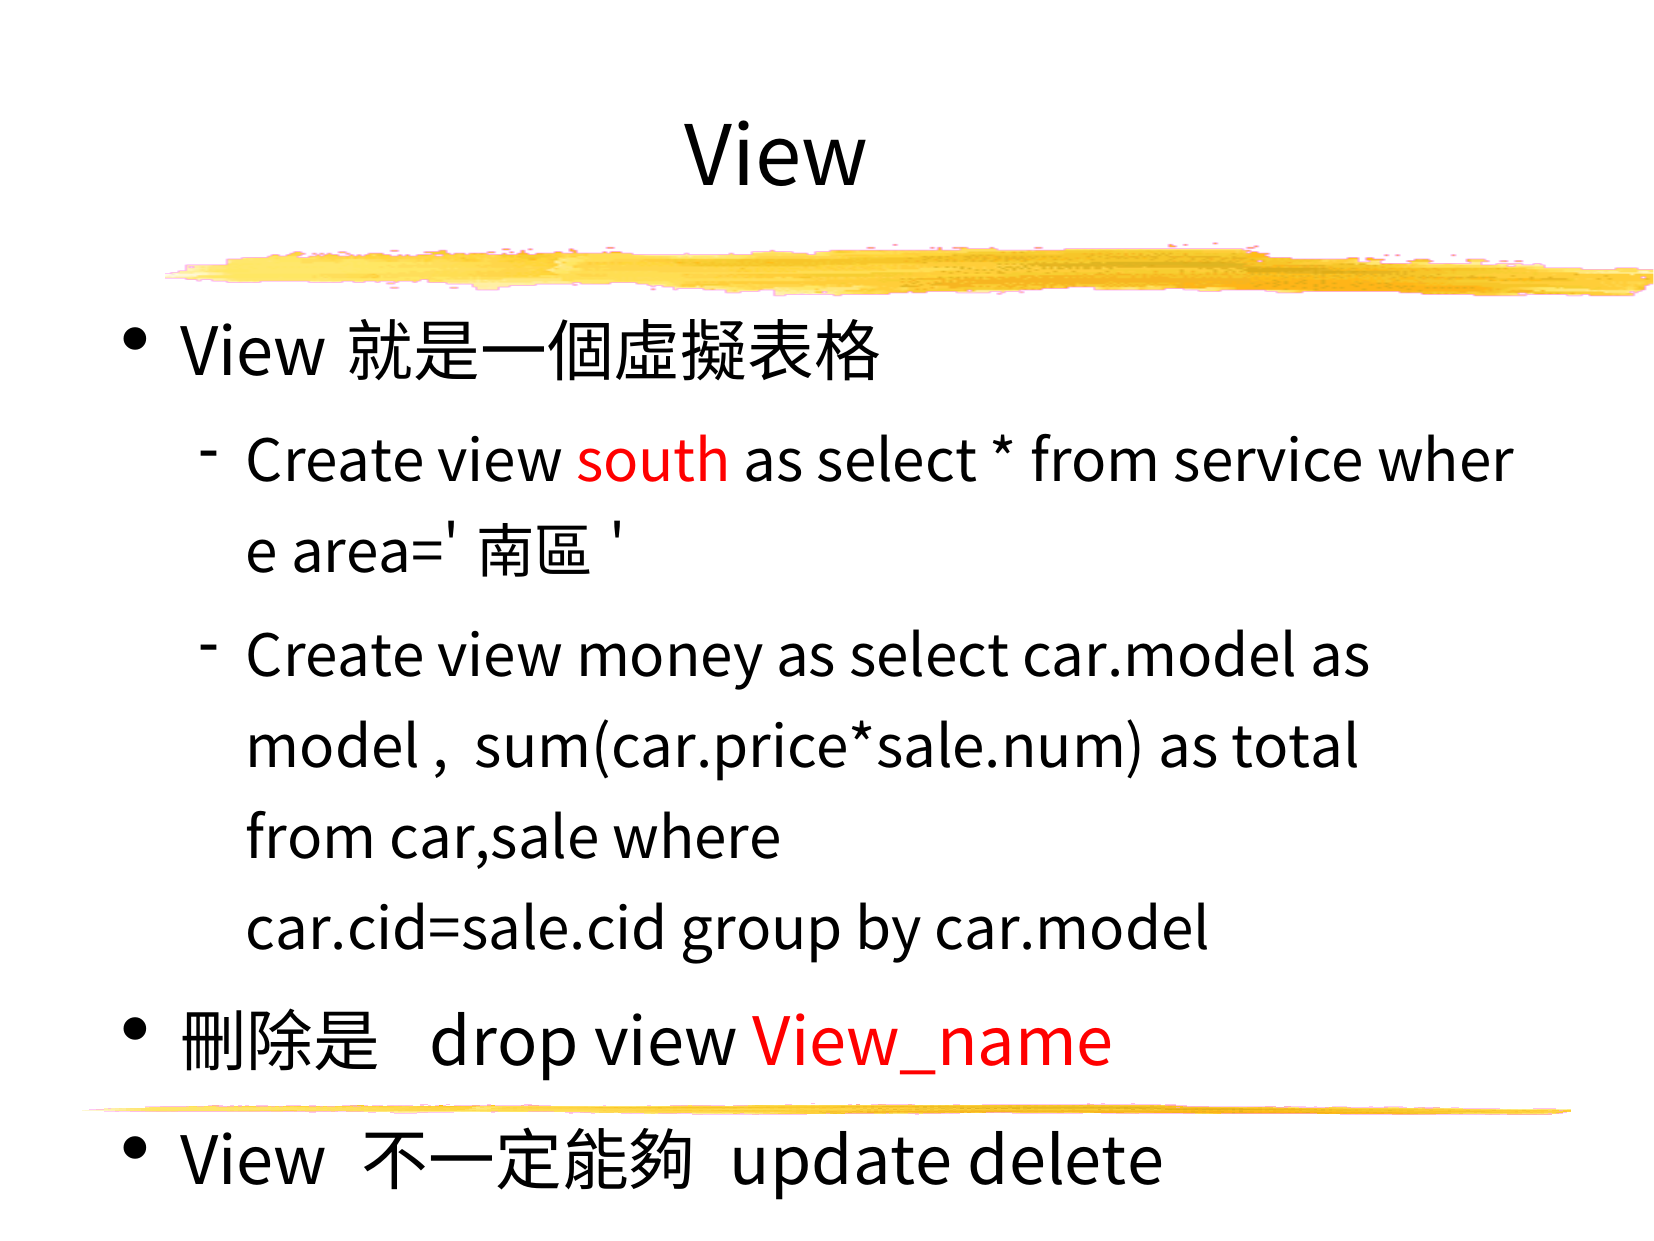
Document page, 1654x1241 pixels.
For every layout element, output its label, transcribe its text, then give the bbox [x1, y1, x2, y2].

picture [165, 237, 1654, 308]
picture [82, 1102, 1571, 1117]
list View就是一個虛擬表格 Create view south as select * from service where area='南區' Create view money as select car.model as model , sum(car.price*sale.num) as total from car,sale where car.cid=sale.cid group by car.model 刪除是 drop view View_name View 不一定能夠 update delete [124, 290, 1530, 1061]
title View [73, 39, 1479, 249]
